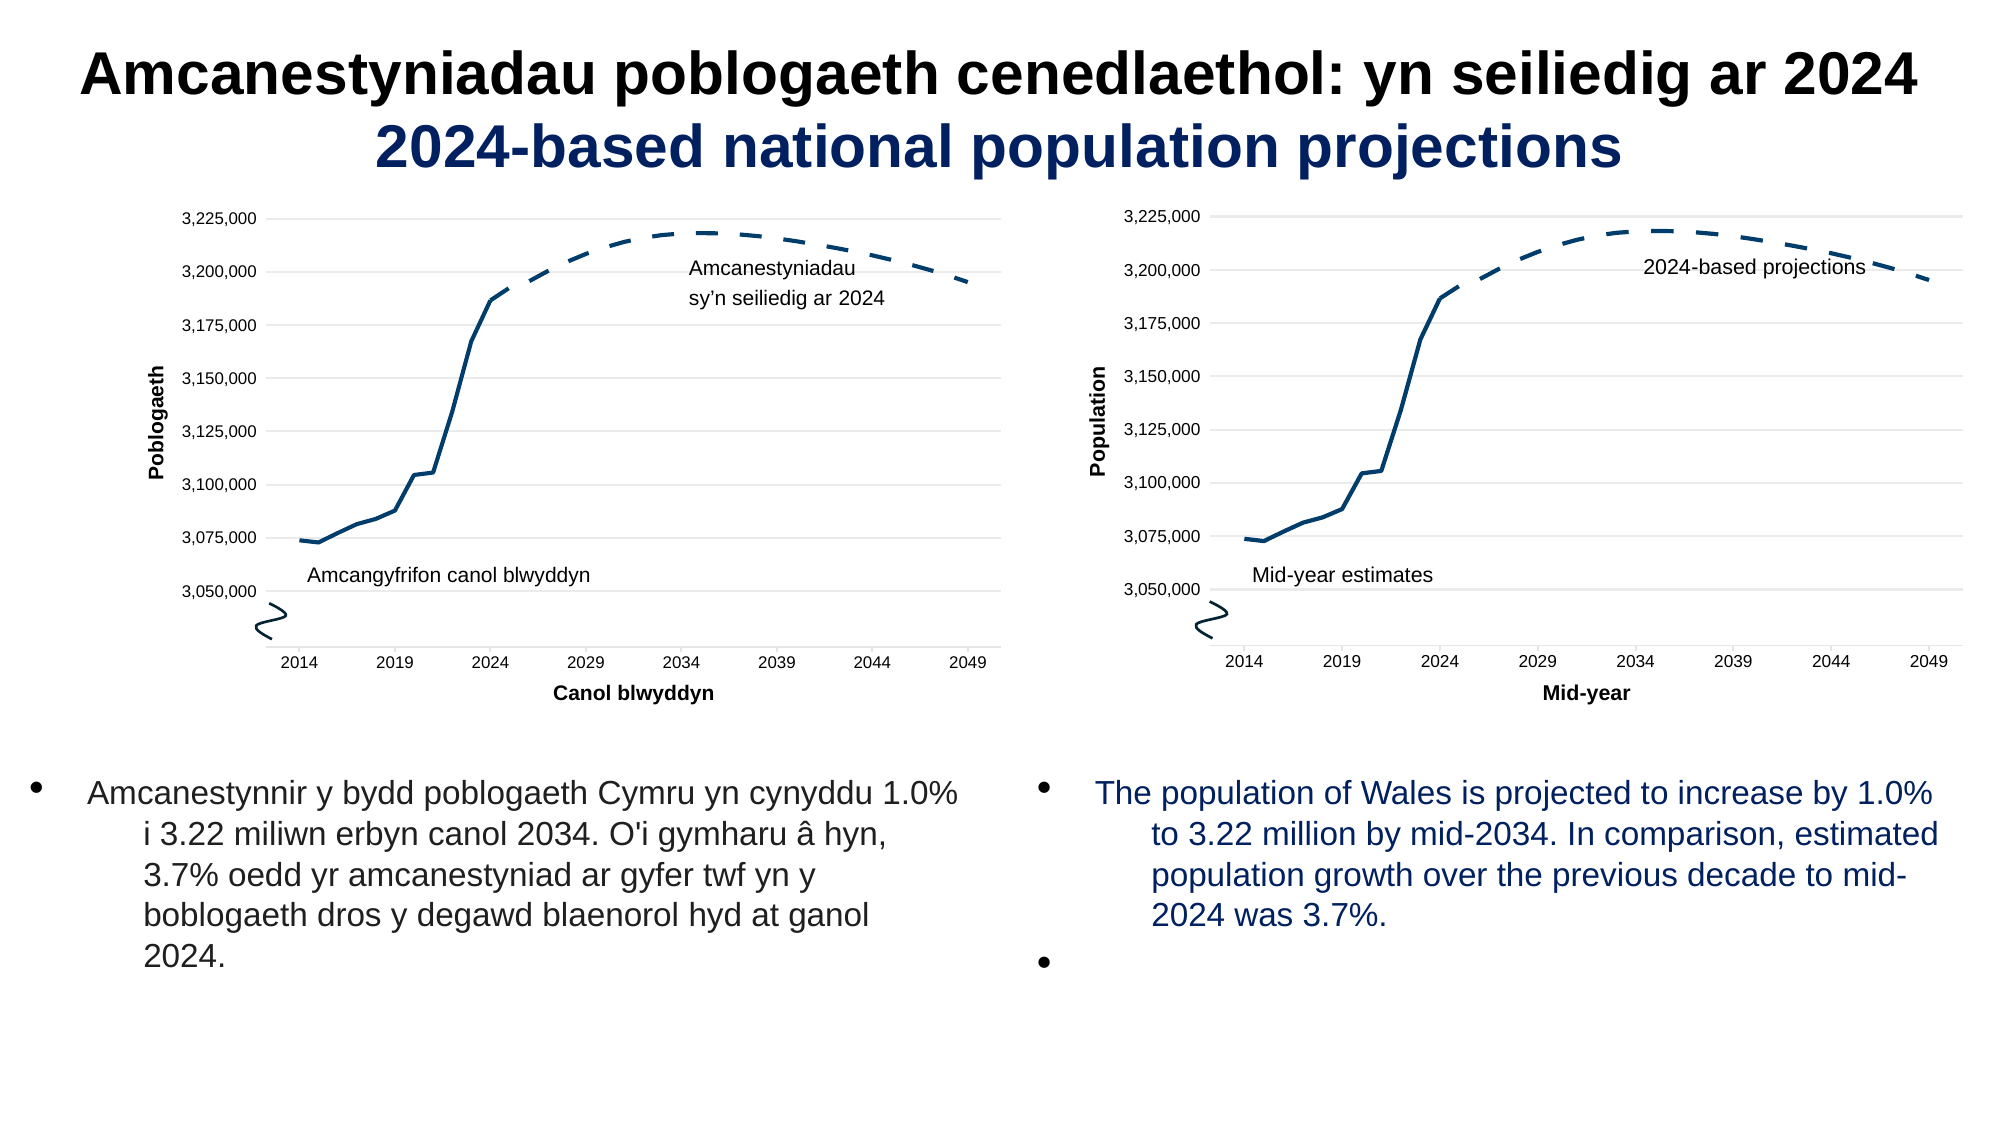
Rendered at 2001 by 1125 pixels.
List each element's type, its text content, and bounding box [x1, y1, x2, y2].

picture [137, 189, 1012, 717]
text_box Amcanestynnir y bydd poblogaeth Cymru yn cynyddu 1.0% i 3.22 miliwn erbyn canol 2034. O'i gymharu â hyn, 3.7% oedd yr amcanestyniad ar gyfer twf yn y boblogaeth dros y degawd blaenorol hyd at ganol 2024. [15, 763, 977, 1125]
picture [1078, 188, 1974, 717]
list The population of Wales is projected to increase by 1.0% to 3.22 million by mid-2034. In comparison, estimated population growth over the previous decade to mid-2024 was 3.7%. [1023, 763, 1985, 1115]
title Amcanestyniadau poblogaeth cenedlaethol: yn seiliedig ar 2024 2024-based national population projections [15, 25, 1985, 188]
